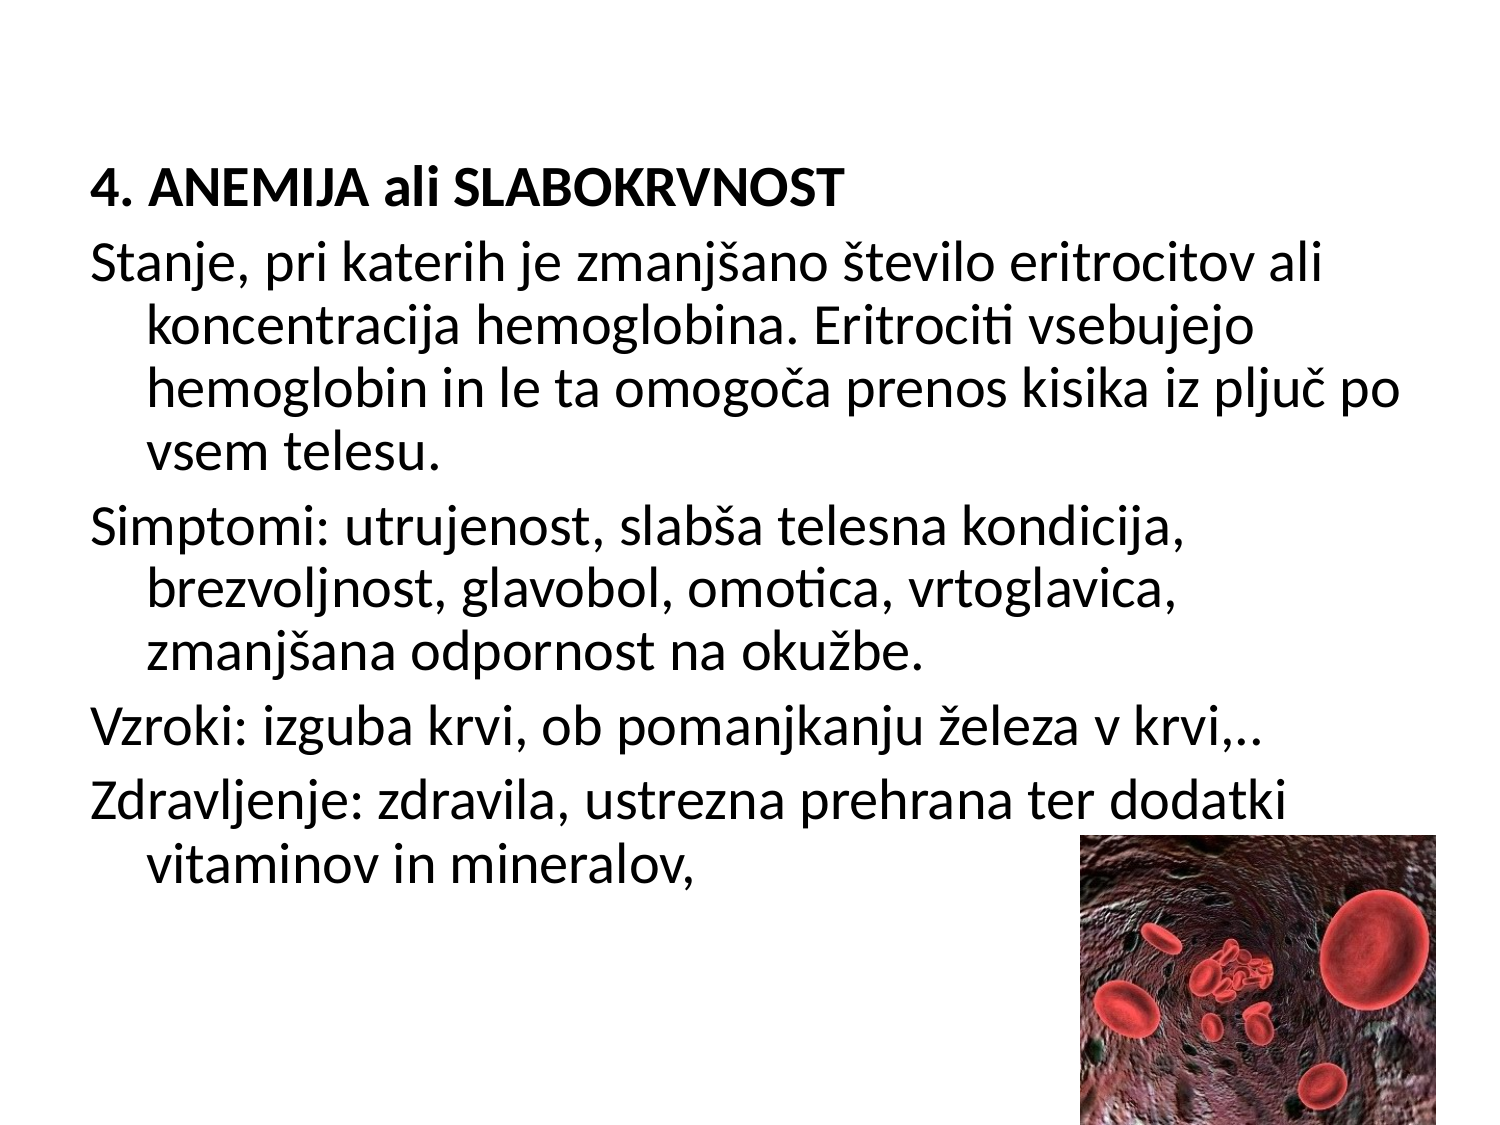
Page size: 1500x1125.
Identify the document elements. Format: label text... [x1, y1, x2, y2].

picture [1080, 835, 1436, 1125]
list 4. ANEMIJA ali SLABOKRVNOST Stanje, pri katerih je zmanjšano število eritrocitov ali koncentracija hemoglobina. Eritrociti vsebujejo hemoglobin in le ta omogoča prenos kisika iz pljuč po vsem telesu. Simptomi: utrujenost, slabša telesna kondicija, brezvoljnost, glavobol, omotica, vrtoglavica, zmanjšana odpornost na okužbe. Vzroki: izguba krvi, ob pomanjkanju železa v krvi,.. Zdravljenje: zdravila, ustrezna prehrana ter dodatki vitaminov in mineralov, [75, 148, 1425, 917]
